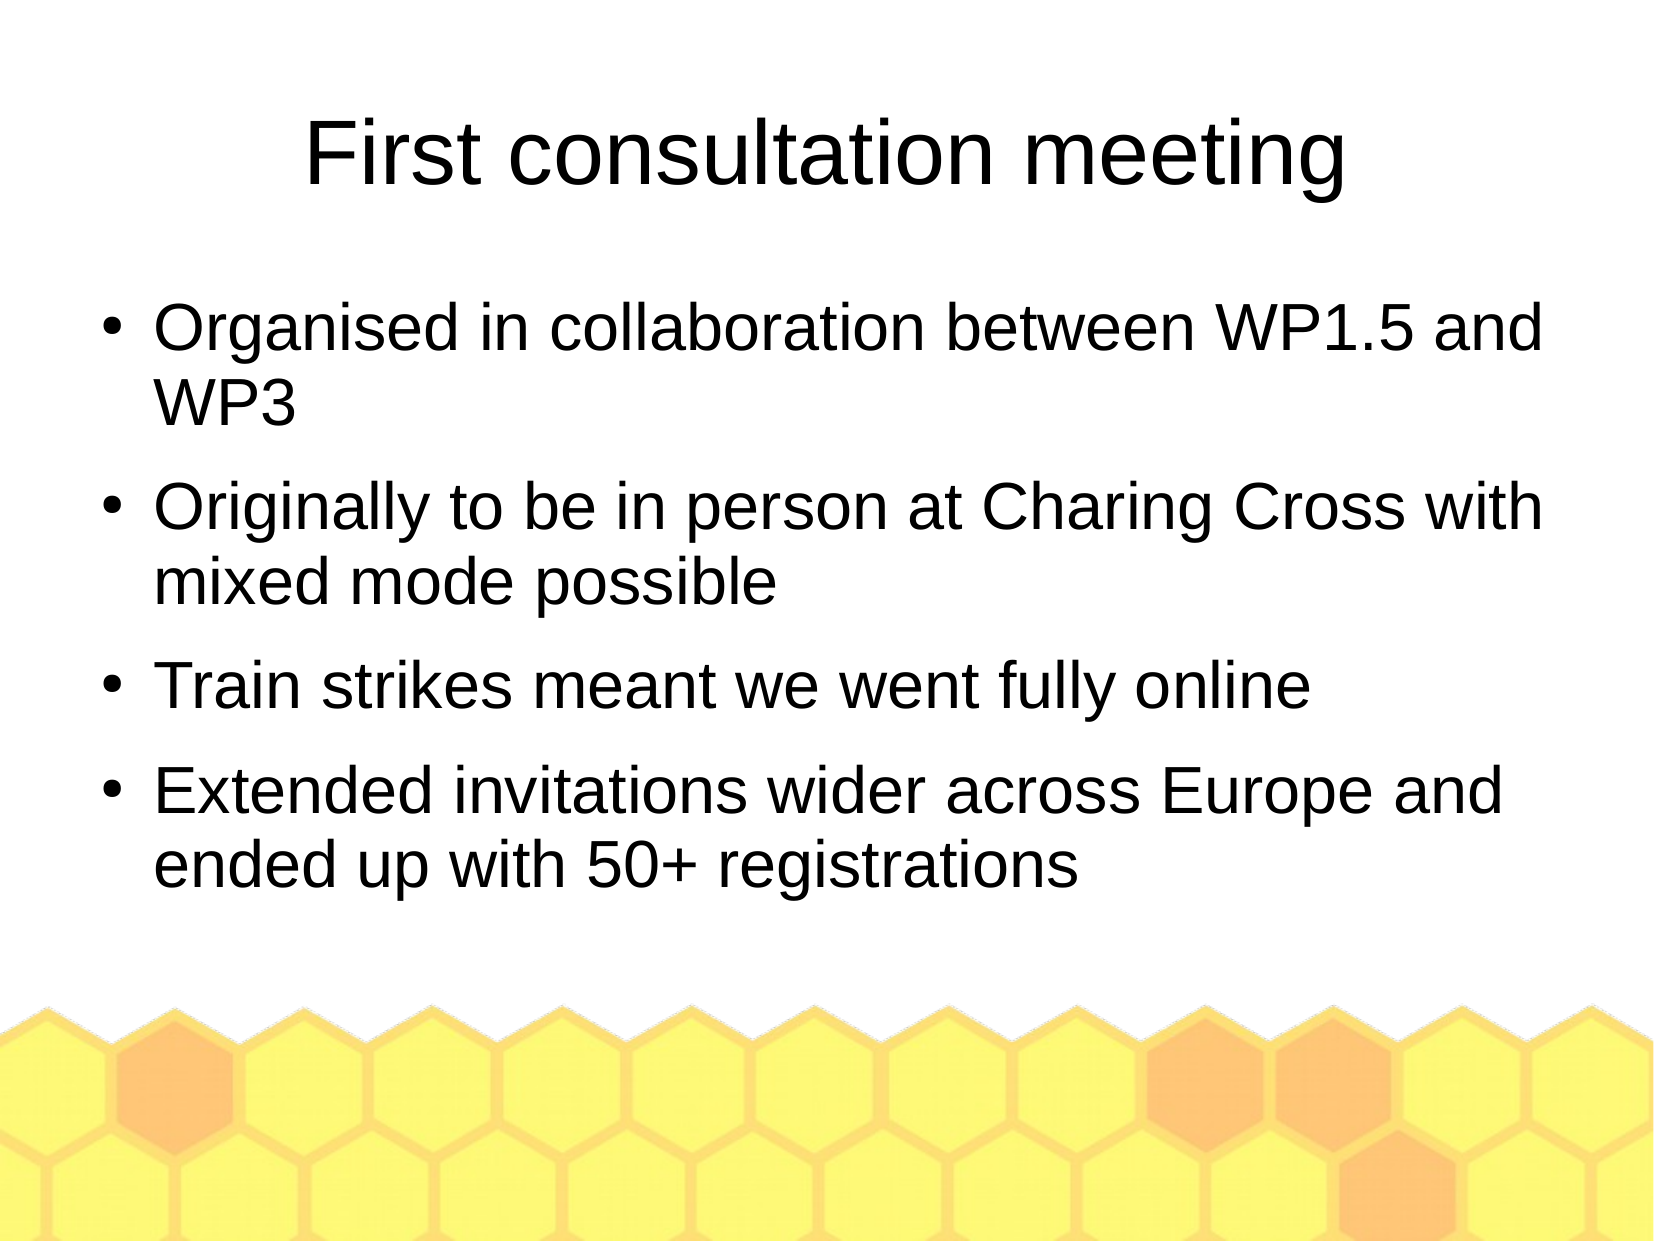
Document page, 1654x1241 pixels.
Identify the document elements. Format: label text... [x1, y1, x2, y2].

list Organised in collaboration between WP1.5 and WP3 Originally to be in person at Charing Cross with mixed mode possible Train strikes meant we went fully online Extended invitations wider across Europe and ended up with 50+ registrations [82, 290, 1571, 1010]
picture [0, 1001, 1654, 1241]
title First consultation meeting [82, 49, 1571, 257]
